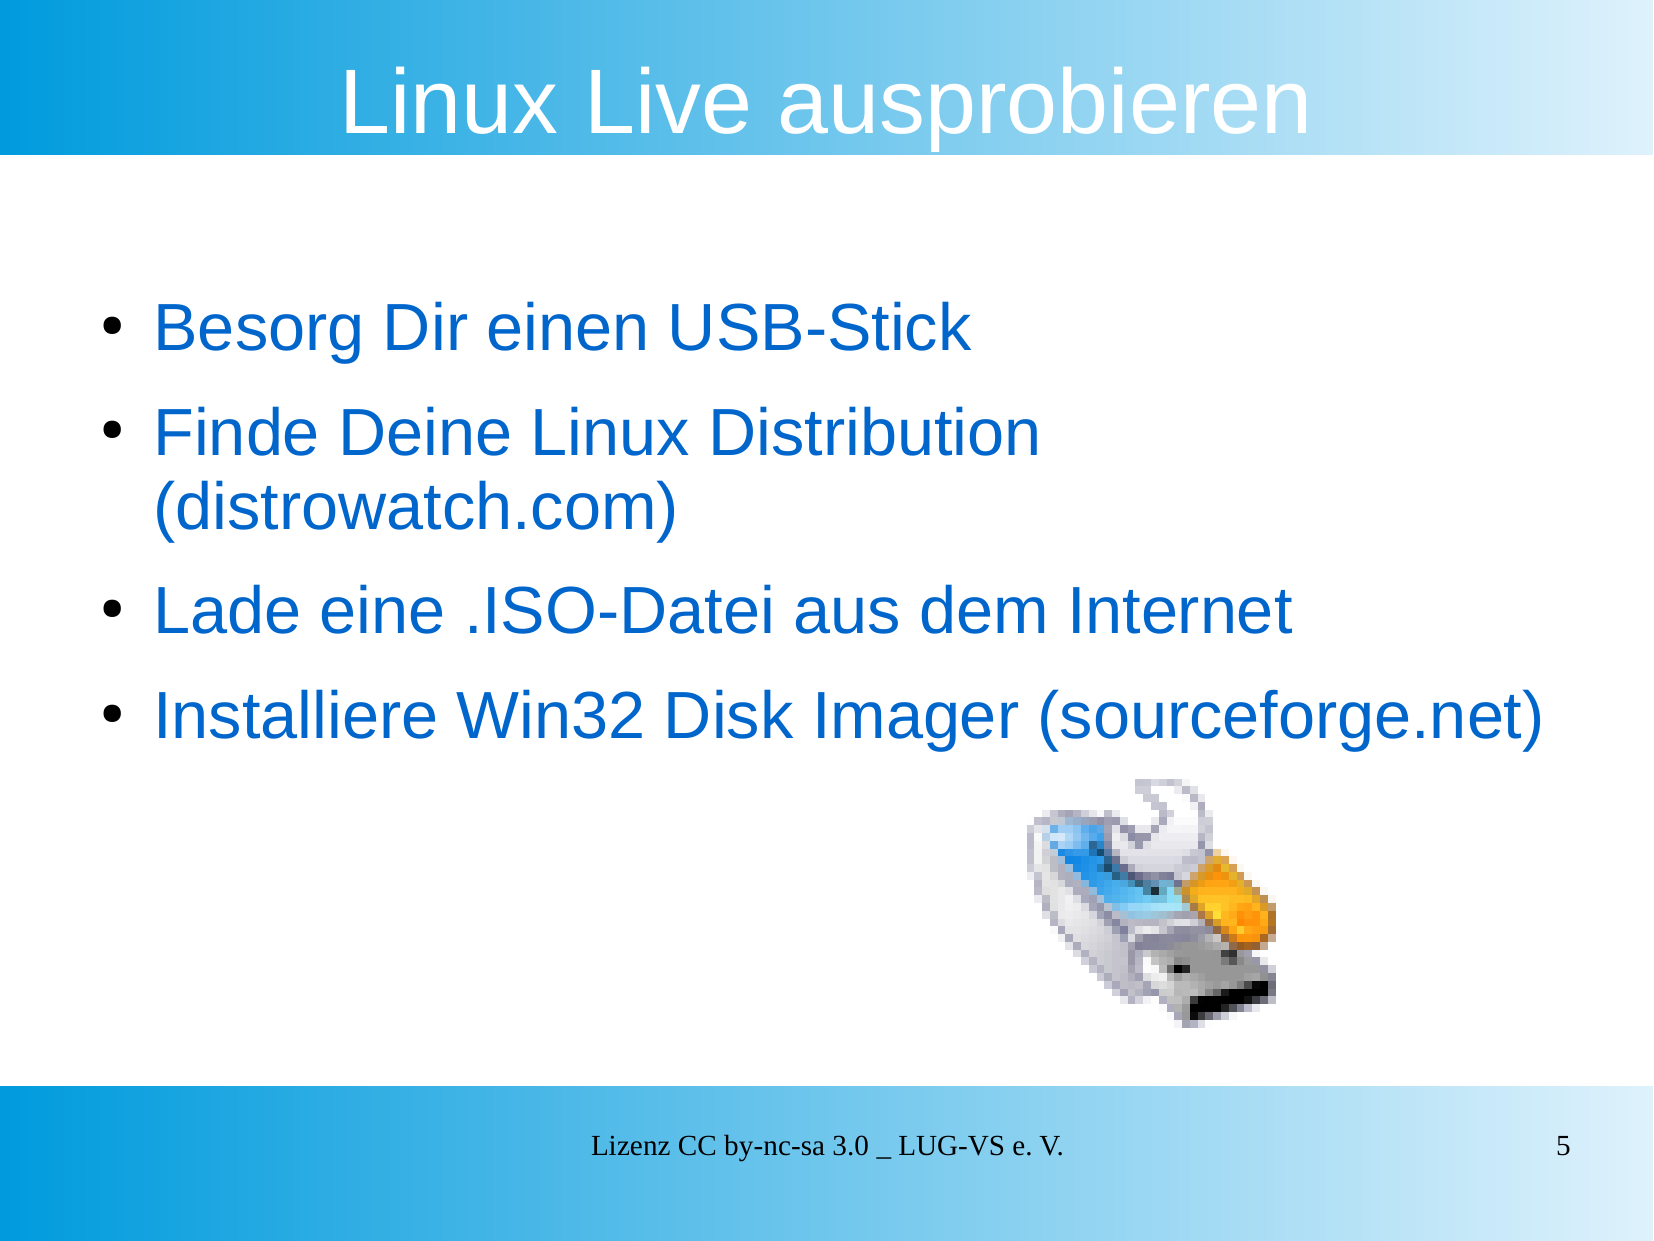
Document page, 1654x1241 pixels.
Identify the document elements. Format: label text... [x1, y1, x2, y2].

list Besorg Dir einen USB-Stick Finde Deine Linux Distribution (distrowatch.com) Lade eine .ISO-Datei aus dem Internet Installiere Win32 Disk Imager (sourceforge.net) [82, 290, 1571, 1010]
picture [1027, 779, 1276, 1028]
title Linux Live ausprobieren [82, 49, 1571, 155]
